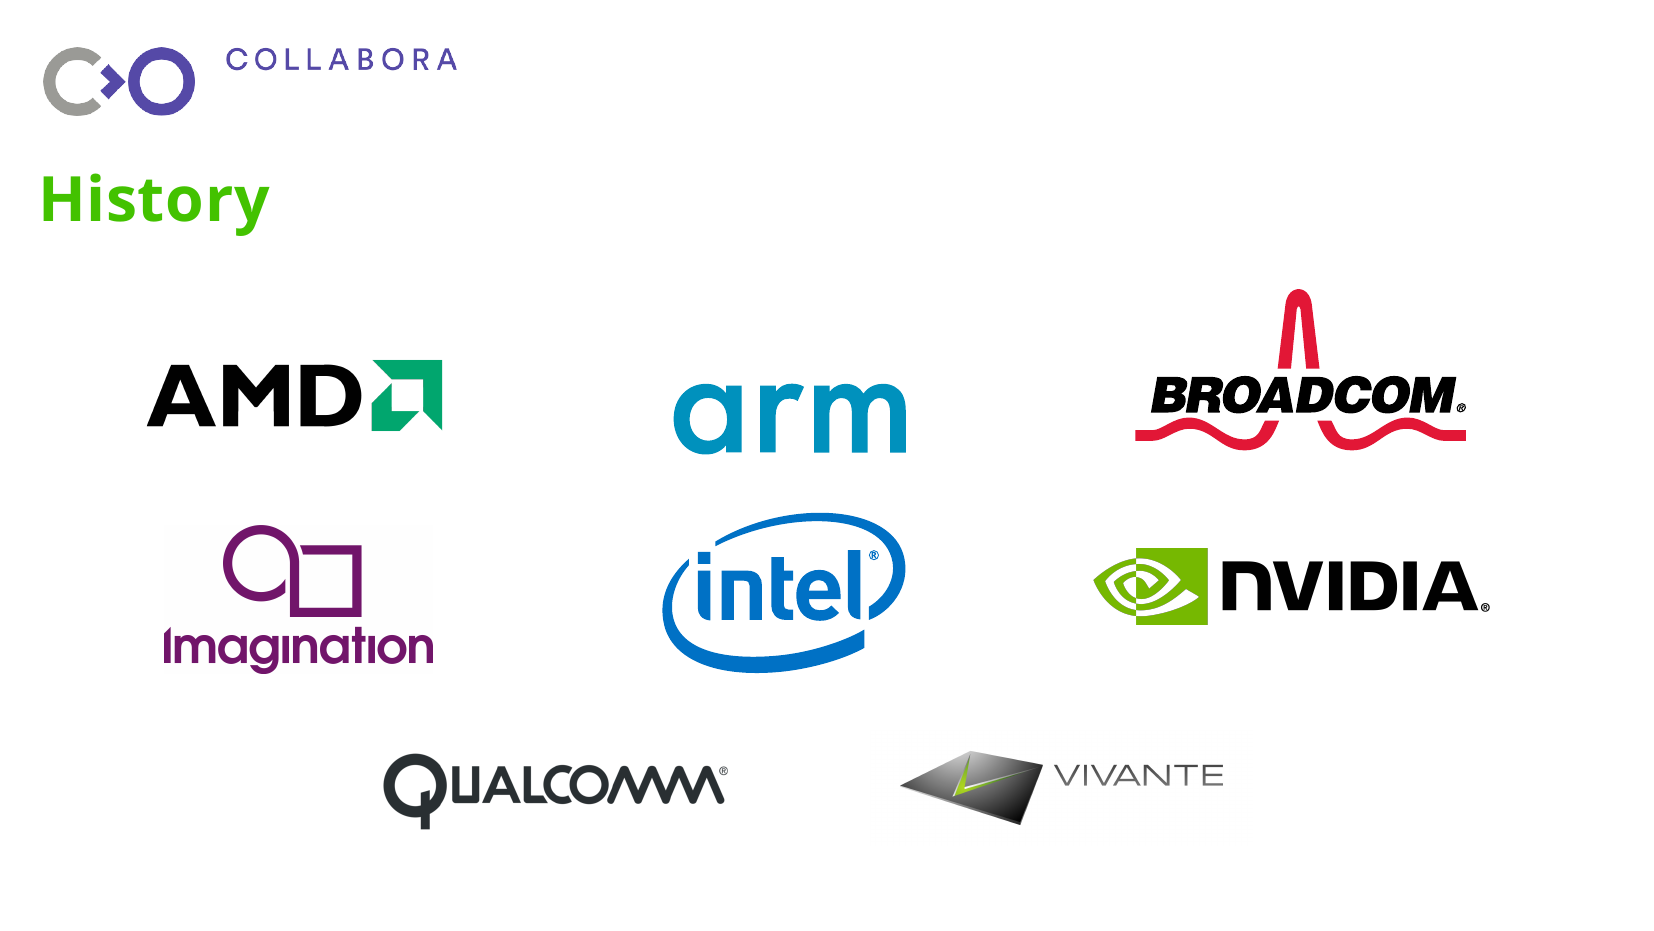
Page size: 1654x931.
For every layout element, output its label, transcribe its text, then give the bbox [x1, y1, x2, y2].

picture [1135, 289, 1467, 451]
picture [164, 525, 433, 674]
picture [870, 730, 1253, 846]
picture [383, 753, 728, 831]
title History [38, 159, 1614, 216]
picture [43, 47, 457, 116]
picture [1093, 548, 1490, 625]
picture [661, 511, 907, 675]
picture [637, 347, 942, 491]
picture [117, 326, 472, 465]
